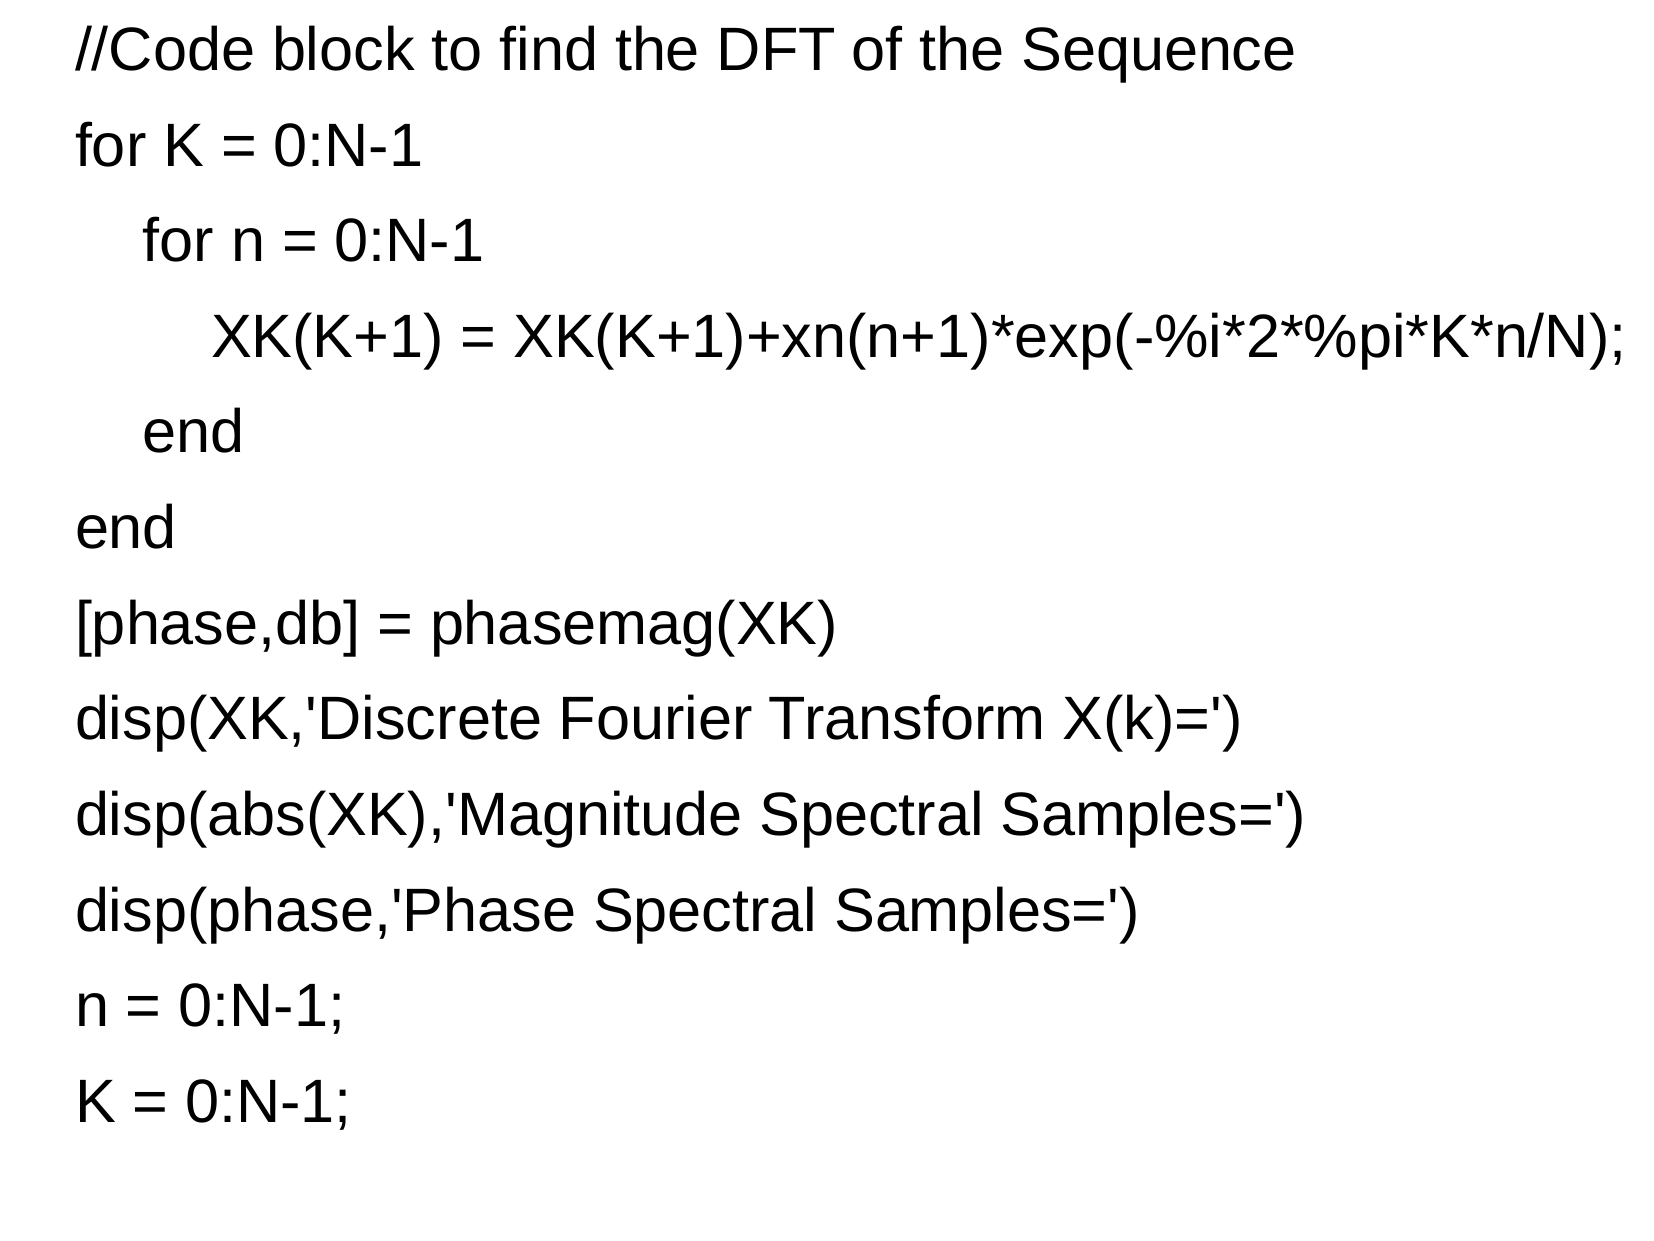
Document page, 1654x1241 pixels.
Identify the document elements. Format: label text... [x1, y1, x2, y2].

list //Code block to find the DFT of the Sequence for K = 0:N-1 for n = 0:N-1 XK(K+1) = XK(K+1)+xn(n+1)*exp(-%i*2*%pi*K*n/N); end end [phase,db] = phasemag(XK) disp(XK,'Discrete Fourier Transform X(k)=') disp(abs(XK),'Magnitude Spectral Samples=') disp(phase,'Phase Spectral Samples=') n = 0:N-1; K = 0:N-1; [75, 15, 1636, 1216]
